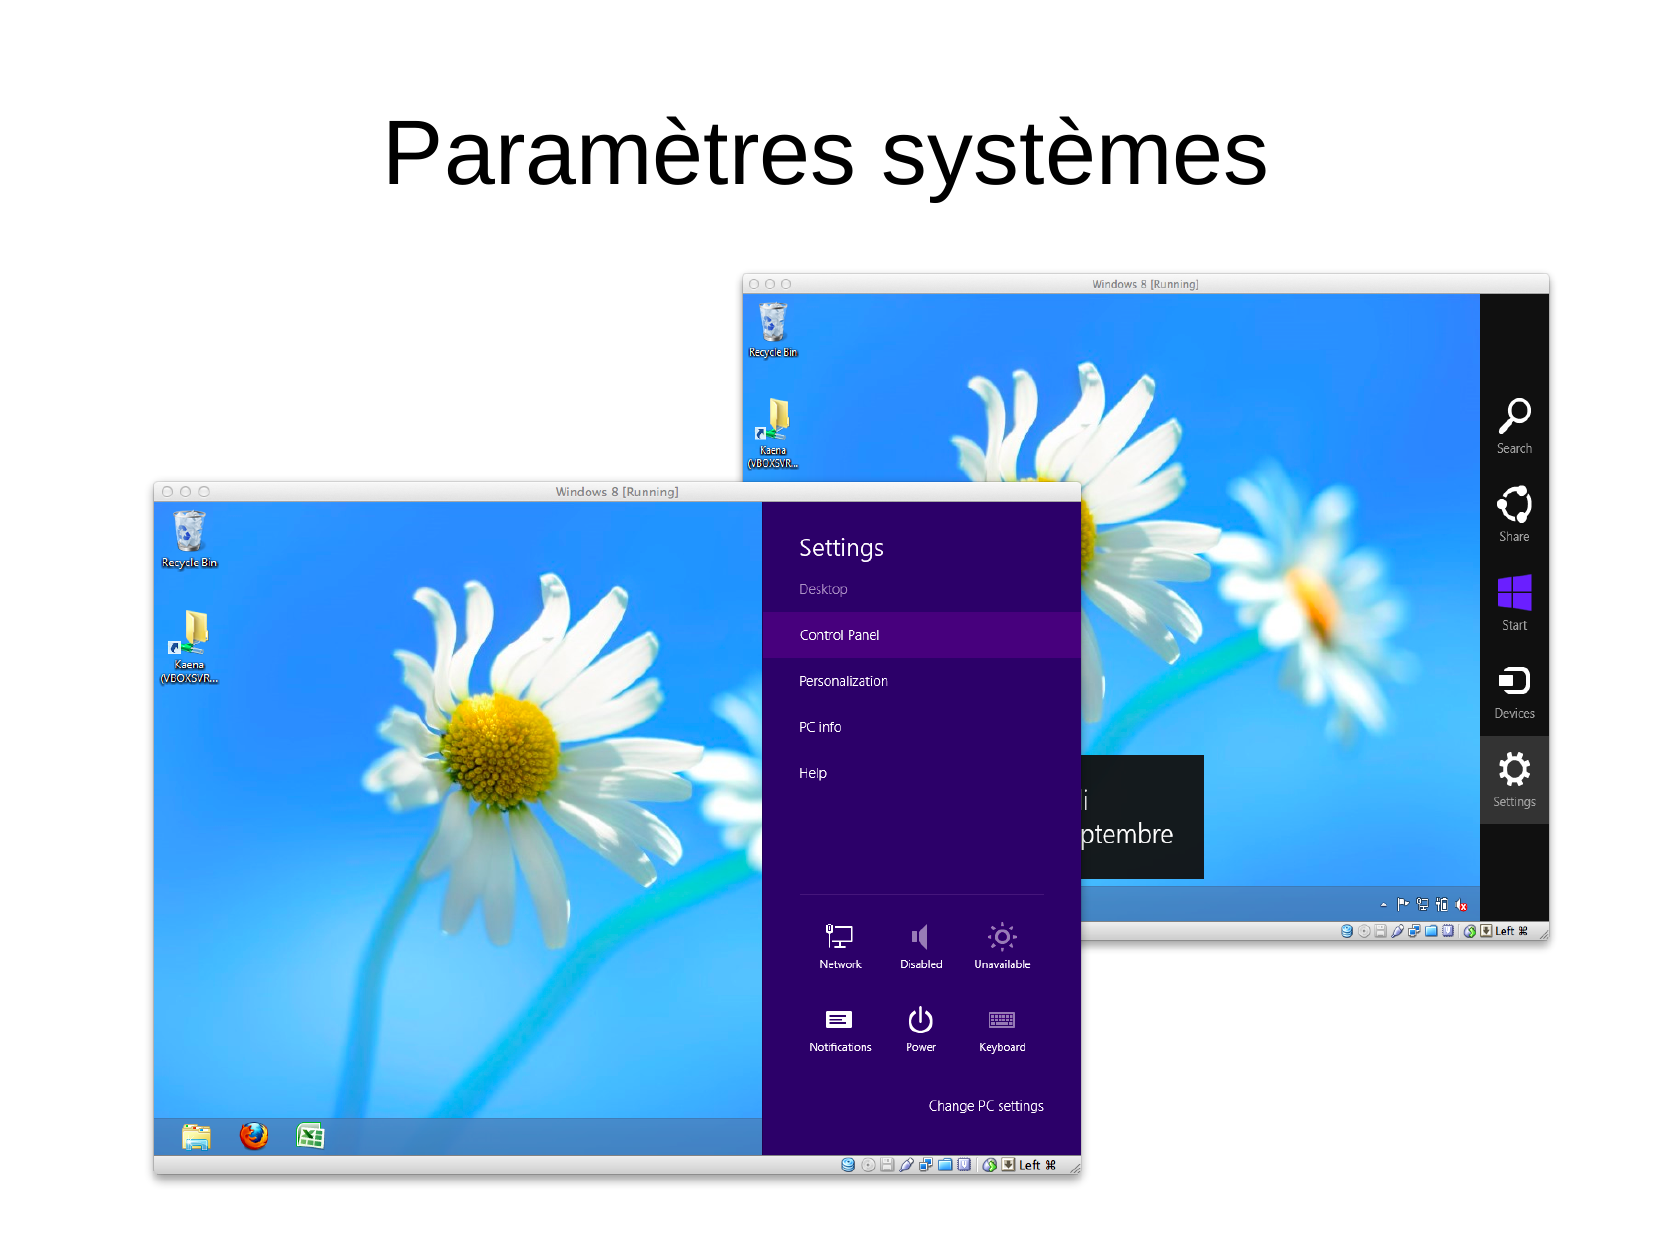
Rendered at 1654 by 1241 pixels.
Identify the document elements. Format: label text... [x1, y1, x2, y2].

title Paramètres systèmes [82, 49, 1571, 257]
picture [141, 265, 1560, 1192]
